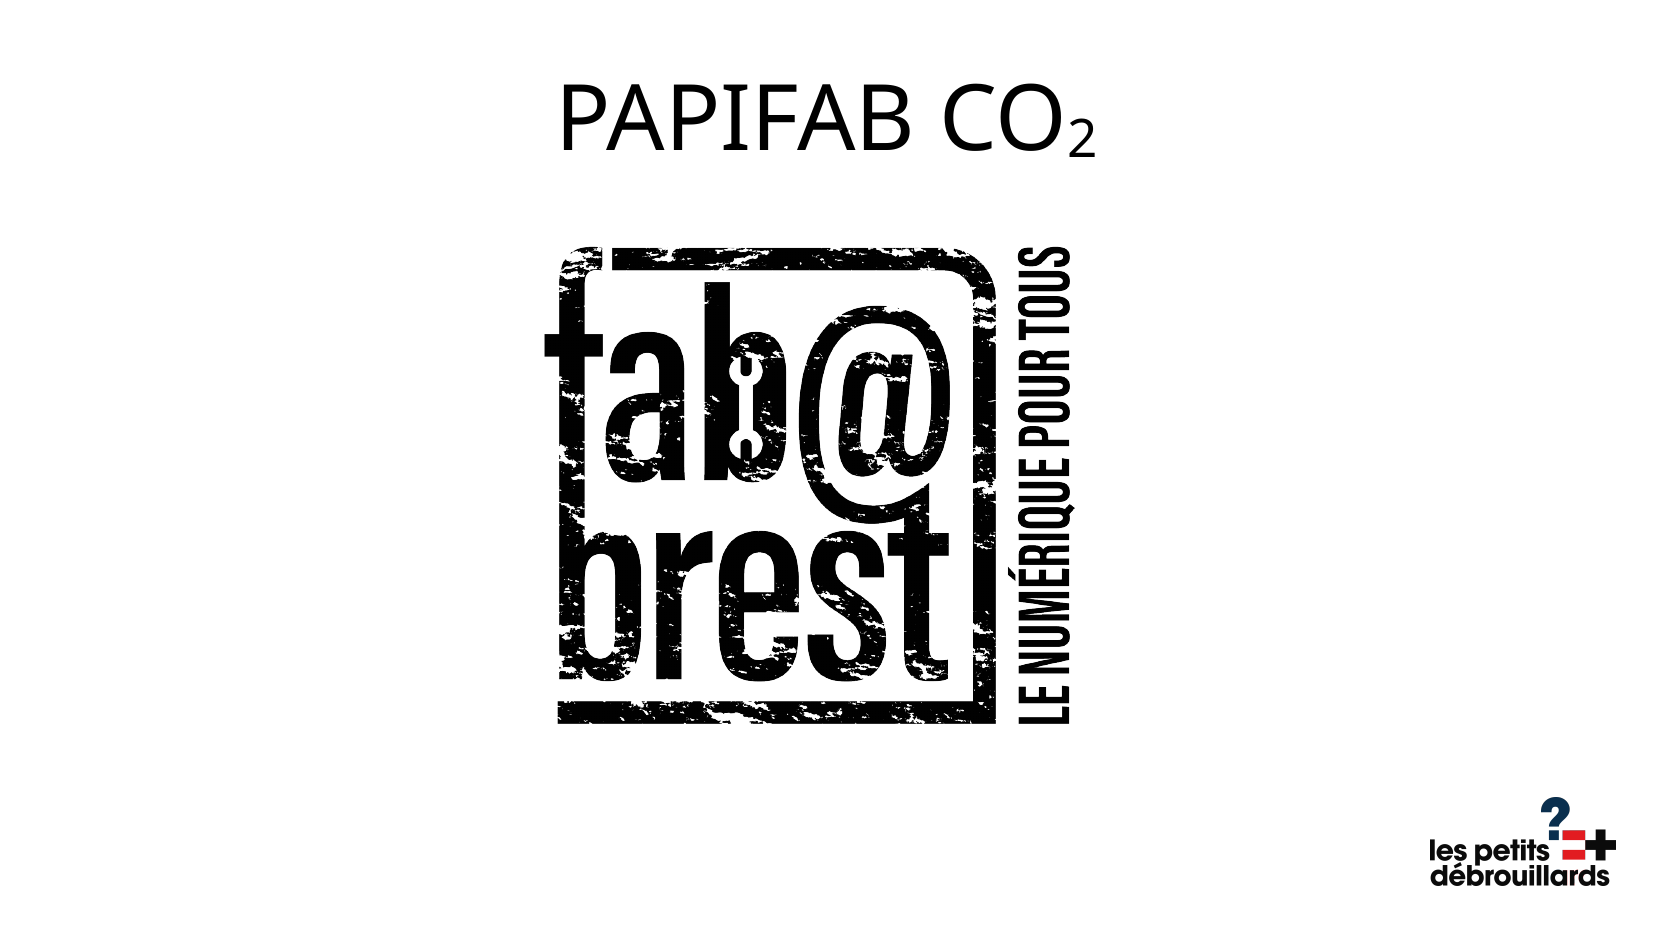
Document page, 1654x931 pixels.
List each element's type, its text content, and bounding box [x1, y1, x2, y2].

picture [499, 192, 1123, 779]
picture [1430, 797, 1616, 886]
title PAPIFAB CO2 [82, 37, 1571, 193]
